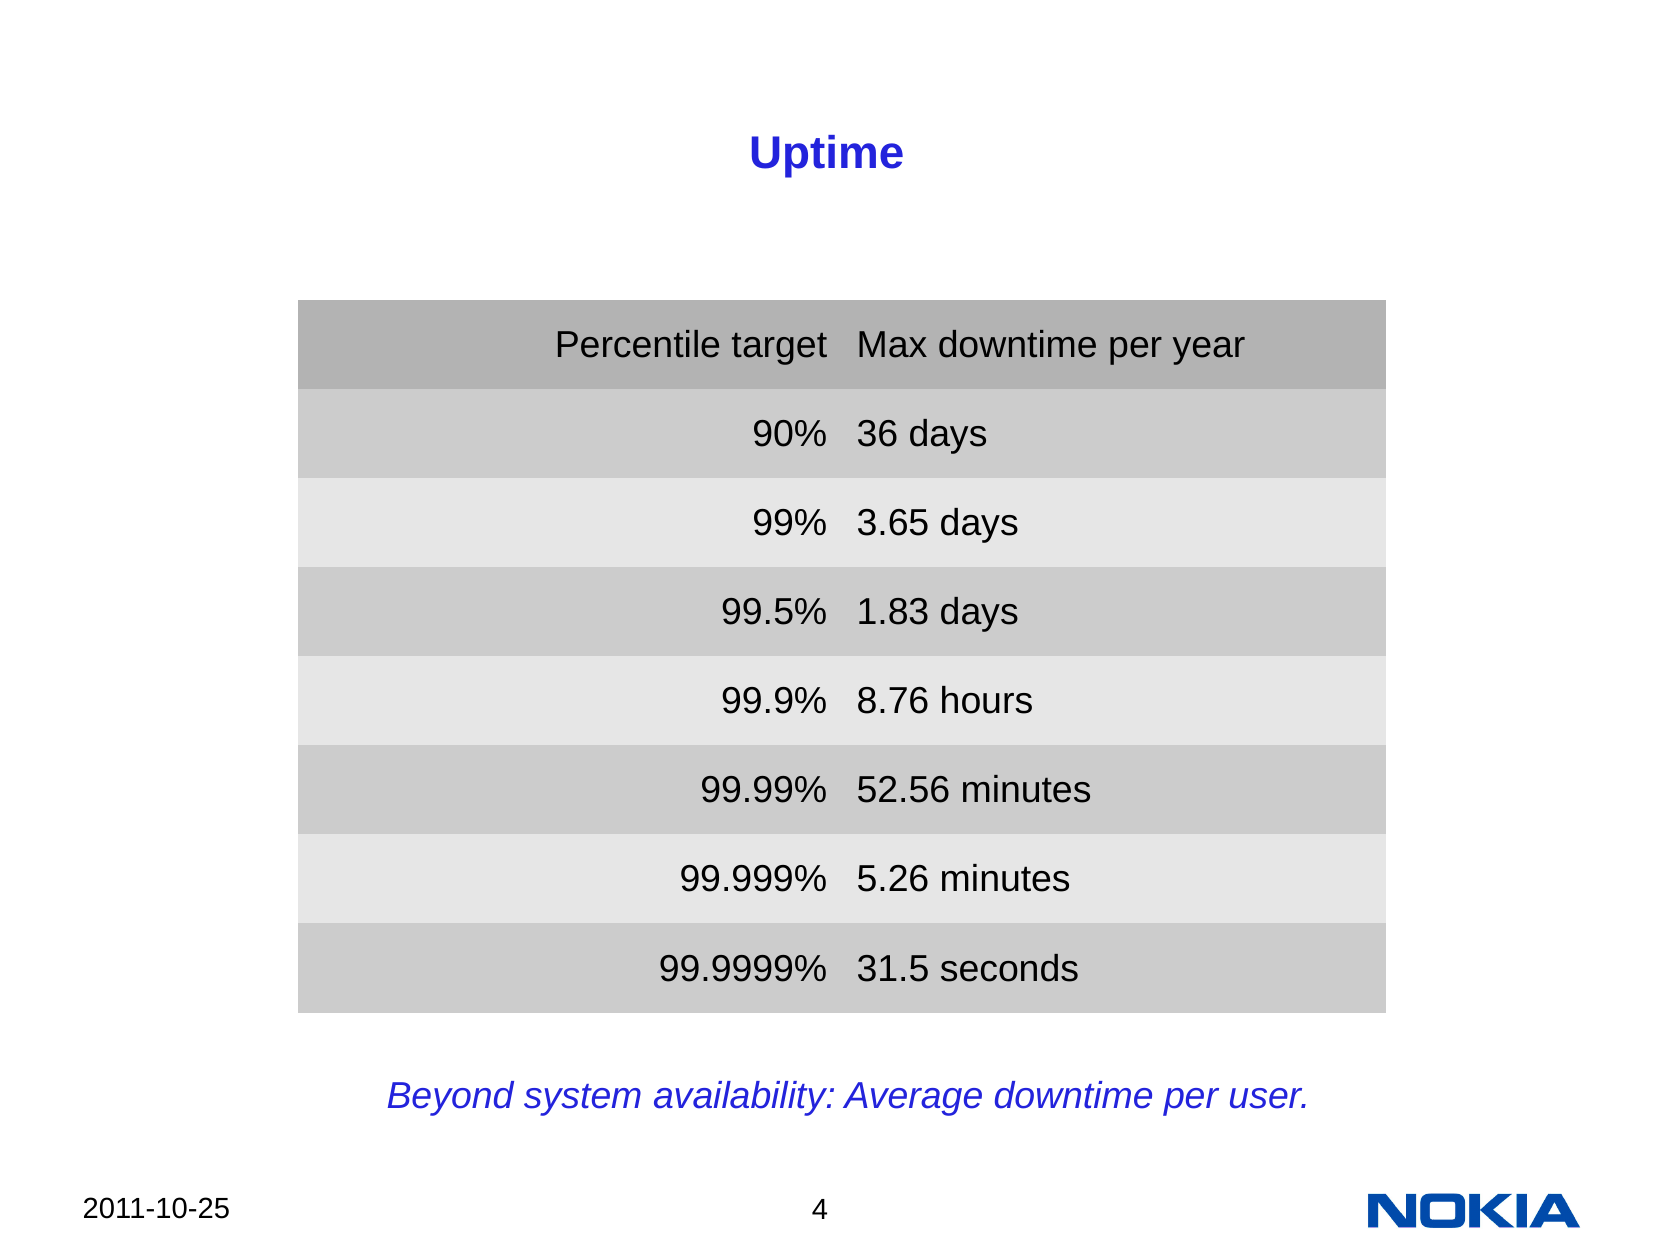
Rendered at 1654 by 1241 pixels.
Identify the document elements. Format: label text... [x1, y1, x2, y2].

table_cell 8.76 hours [842, 656, 1386, 745]
table_cell 5.26 minutes [842, 834, 1386, 923]
table_header Max downtime per year [842, 300, 1386, 389]
picture [1347, 1184, 1601, 1233]
table_cell 52.56 minutes [842, 745, 1386, 834]
table_cell 99.5% [298, 567, 842, 656]
table_cell 99% [298, 478, 842, 567]
text_box Beyond system availability: Average downtime per user. [361, 1067, 1337, 1125]
table_cell 99.99% [298, 745, 842, 834]
title Uptime [82, 49, 1571, 257]
table_cell 90% [298, 389, 842, 478]
table_cell 36 days [842, 389, 1386, 478]
table_cell 3.65 days [842, 478, 1386, 567]
table_header Percentile target [298, 300, 842, 389]
table_cell 99.9999% [298, 923, 842, 1013]
table_cell 31.5 seconds [842, 923, 1386, 1013]
table_cell 99.999% [298, 834, 842, 923]
table_cell 99.9% [298, 656, 842, 745]
table_cell 1.83 days [842, 567, 1386, 656]
